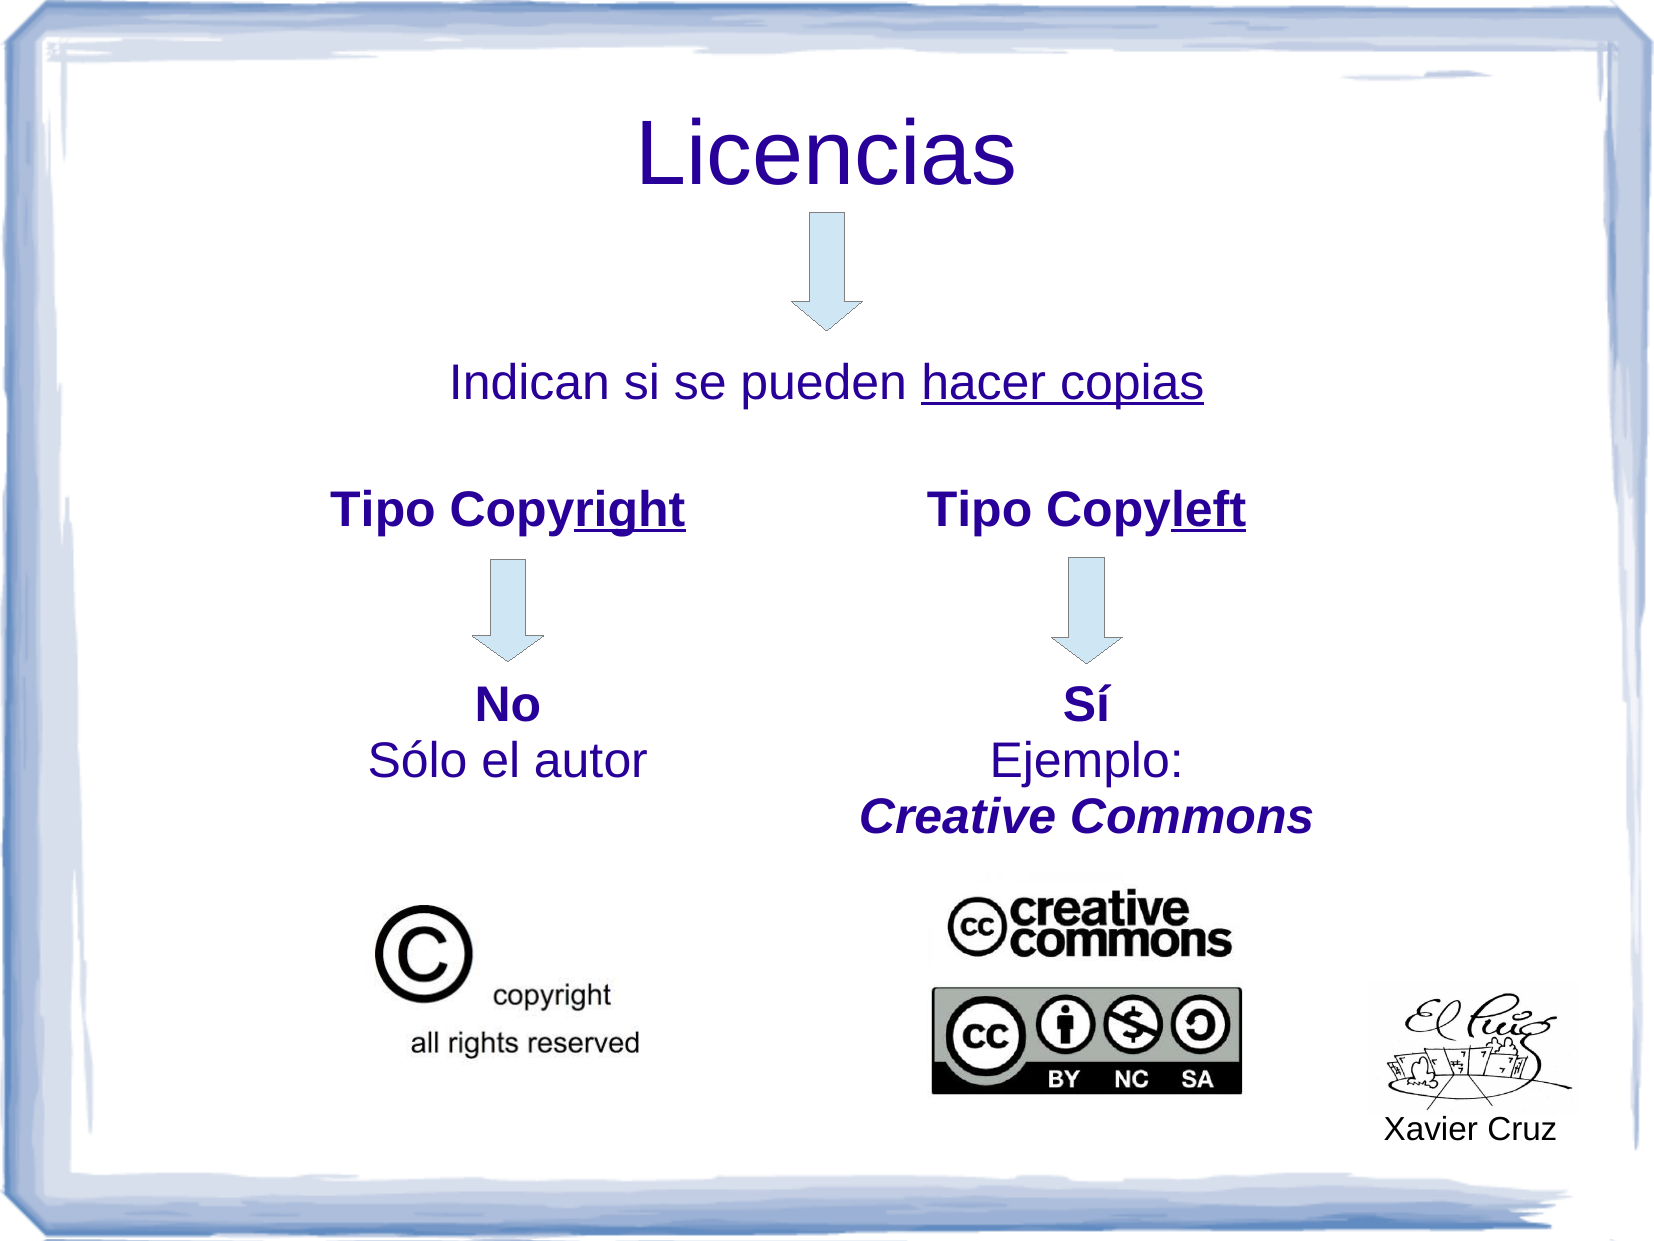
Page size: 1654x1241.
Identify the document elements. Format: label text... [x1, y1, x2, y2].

text_box [791, 212, 863, 331]
text_box Tipo Copyright [318, 481, 697, 554]
text_box Sí Ejemplo: Creative Commons [809, 676, 1365, 844]
text_box [472, 559, 544, 662]
text_box No Sólo el autor [336, 676, 680, 789]
text_box Tipo Copyleft [921, 481, 1252, 563]
text_box Indican si se pueden hacer copias [404, 354, 1250, 411]
text_box [1051, 557, 1123, 664]
picture [0, 0, 1654, 1241]
title Licencias [82, 49, 1571, 257]
